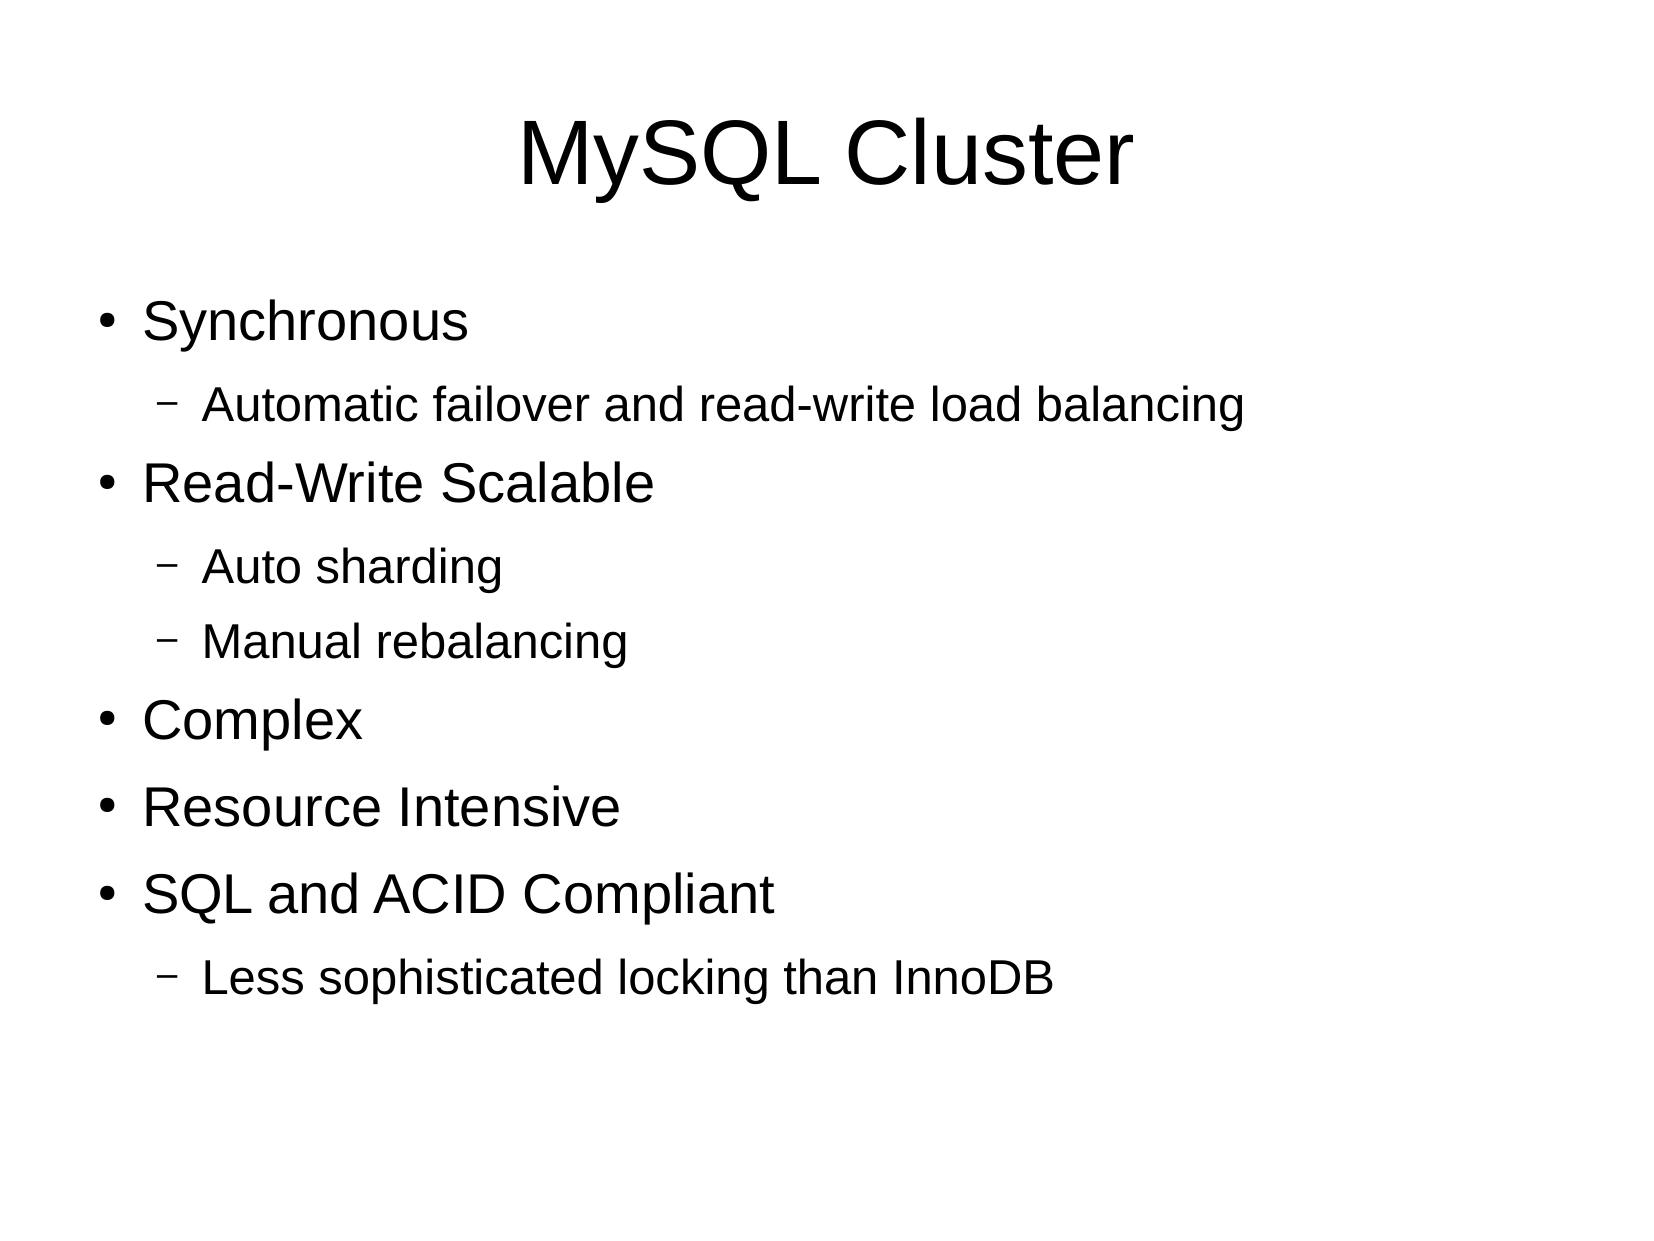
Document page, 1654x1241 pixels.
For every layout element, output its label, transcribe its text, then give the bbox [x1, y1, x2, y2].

title MySQL Cluster [82, 49, 1571, 257]
list Synchronous Automatic failover and read-write load balancing Read-Write Scalable Auto sharding Manual rebalancing Complex Resource Intensive SQL and ACID Compliant Less sophisticated locking than InnoDB [82, 290, 1571, 1010]
